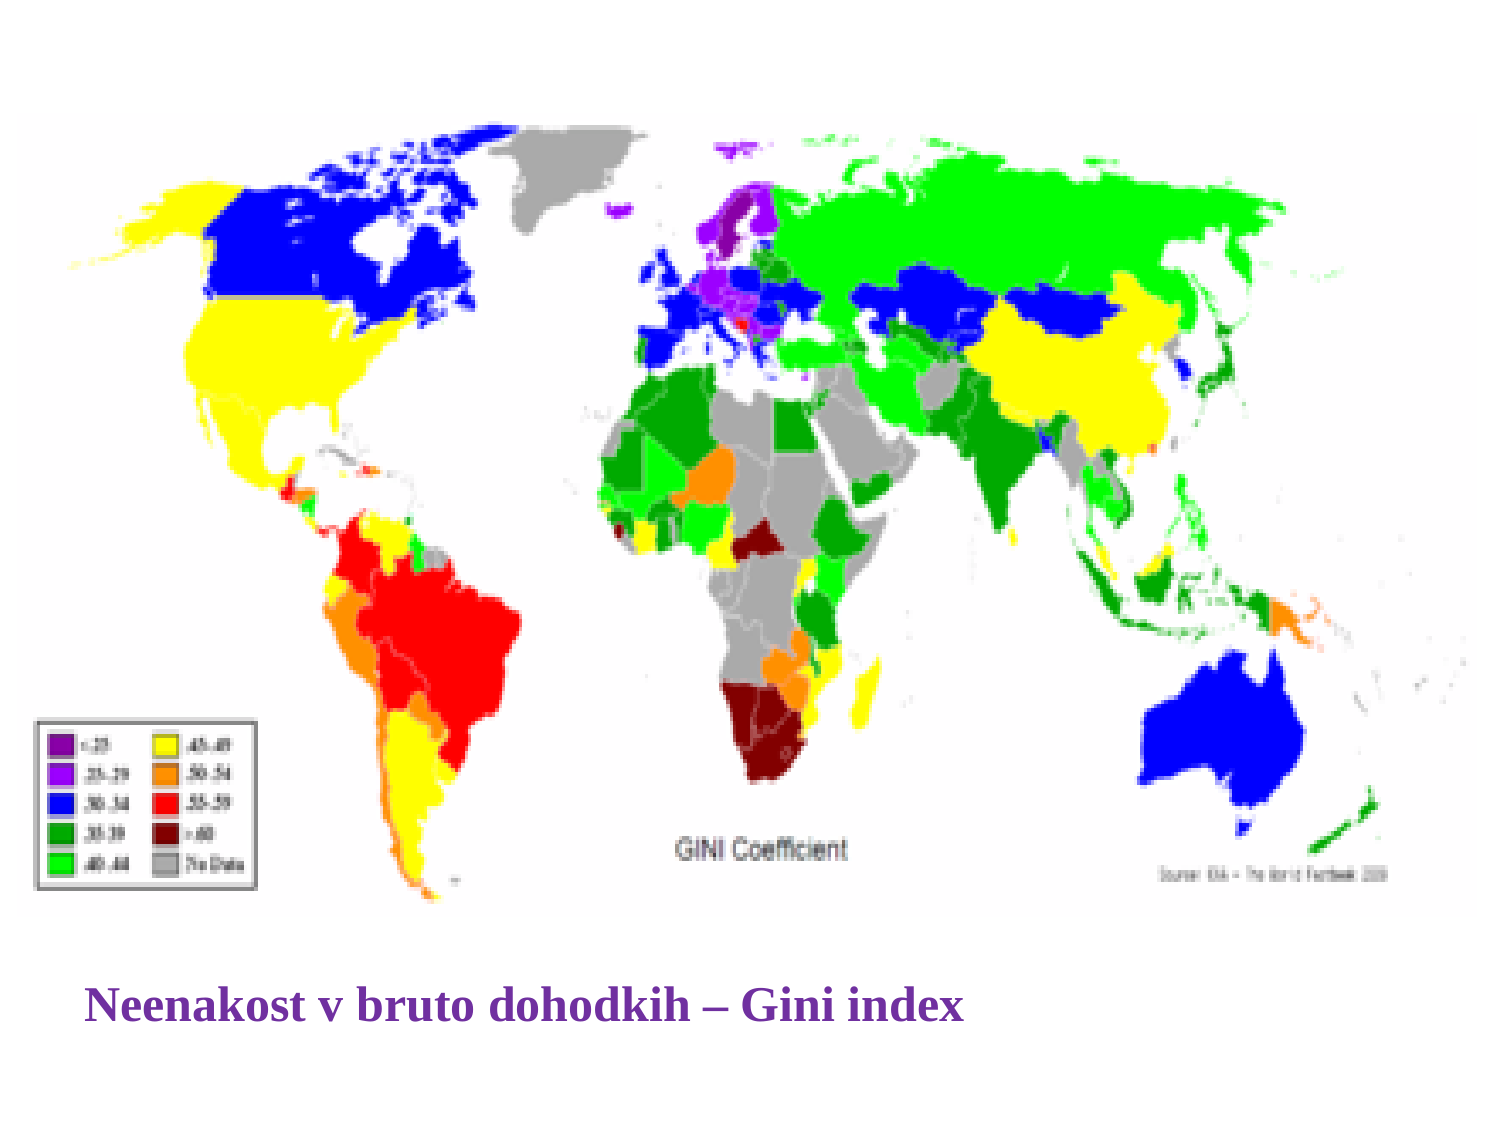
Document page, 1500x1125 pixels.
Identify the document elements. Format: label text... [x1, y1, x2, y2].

picture [17, 113, 1477, 917]
text_box Neenakost v bruto dohodkih – Gini index [69, 964, 981, 1040]
